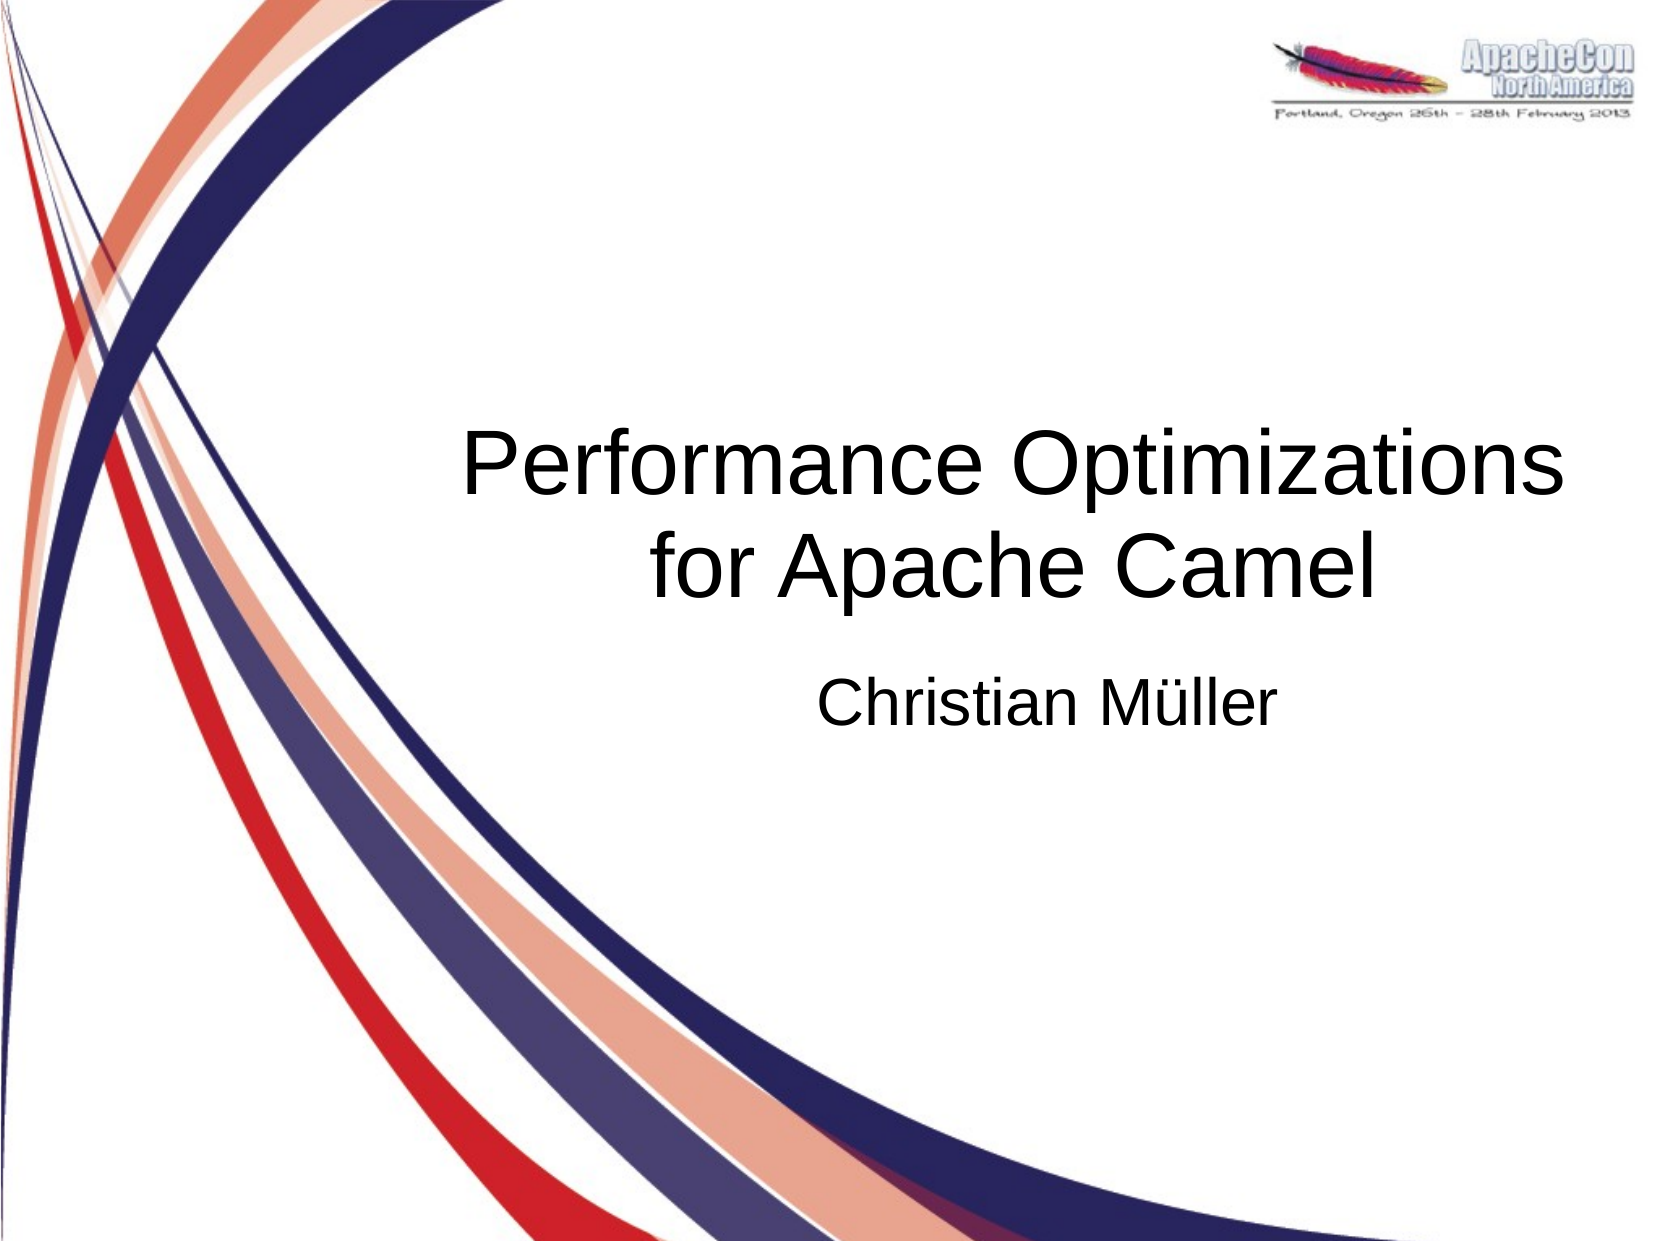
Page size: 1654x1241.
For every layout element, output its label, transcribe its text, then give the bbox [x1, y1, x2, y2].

picture [0, 0, 1654, 1241]
subtitle Christian Müller [561, 643, 1536, 762]
title Performance Optimizations for Apache Camel [452, 411, 1576, 617]
